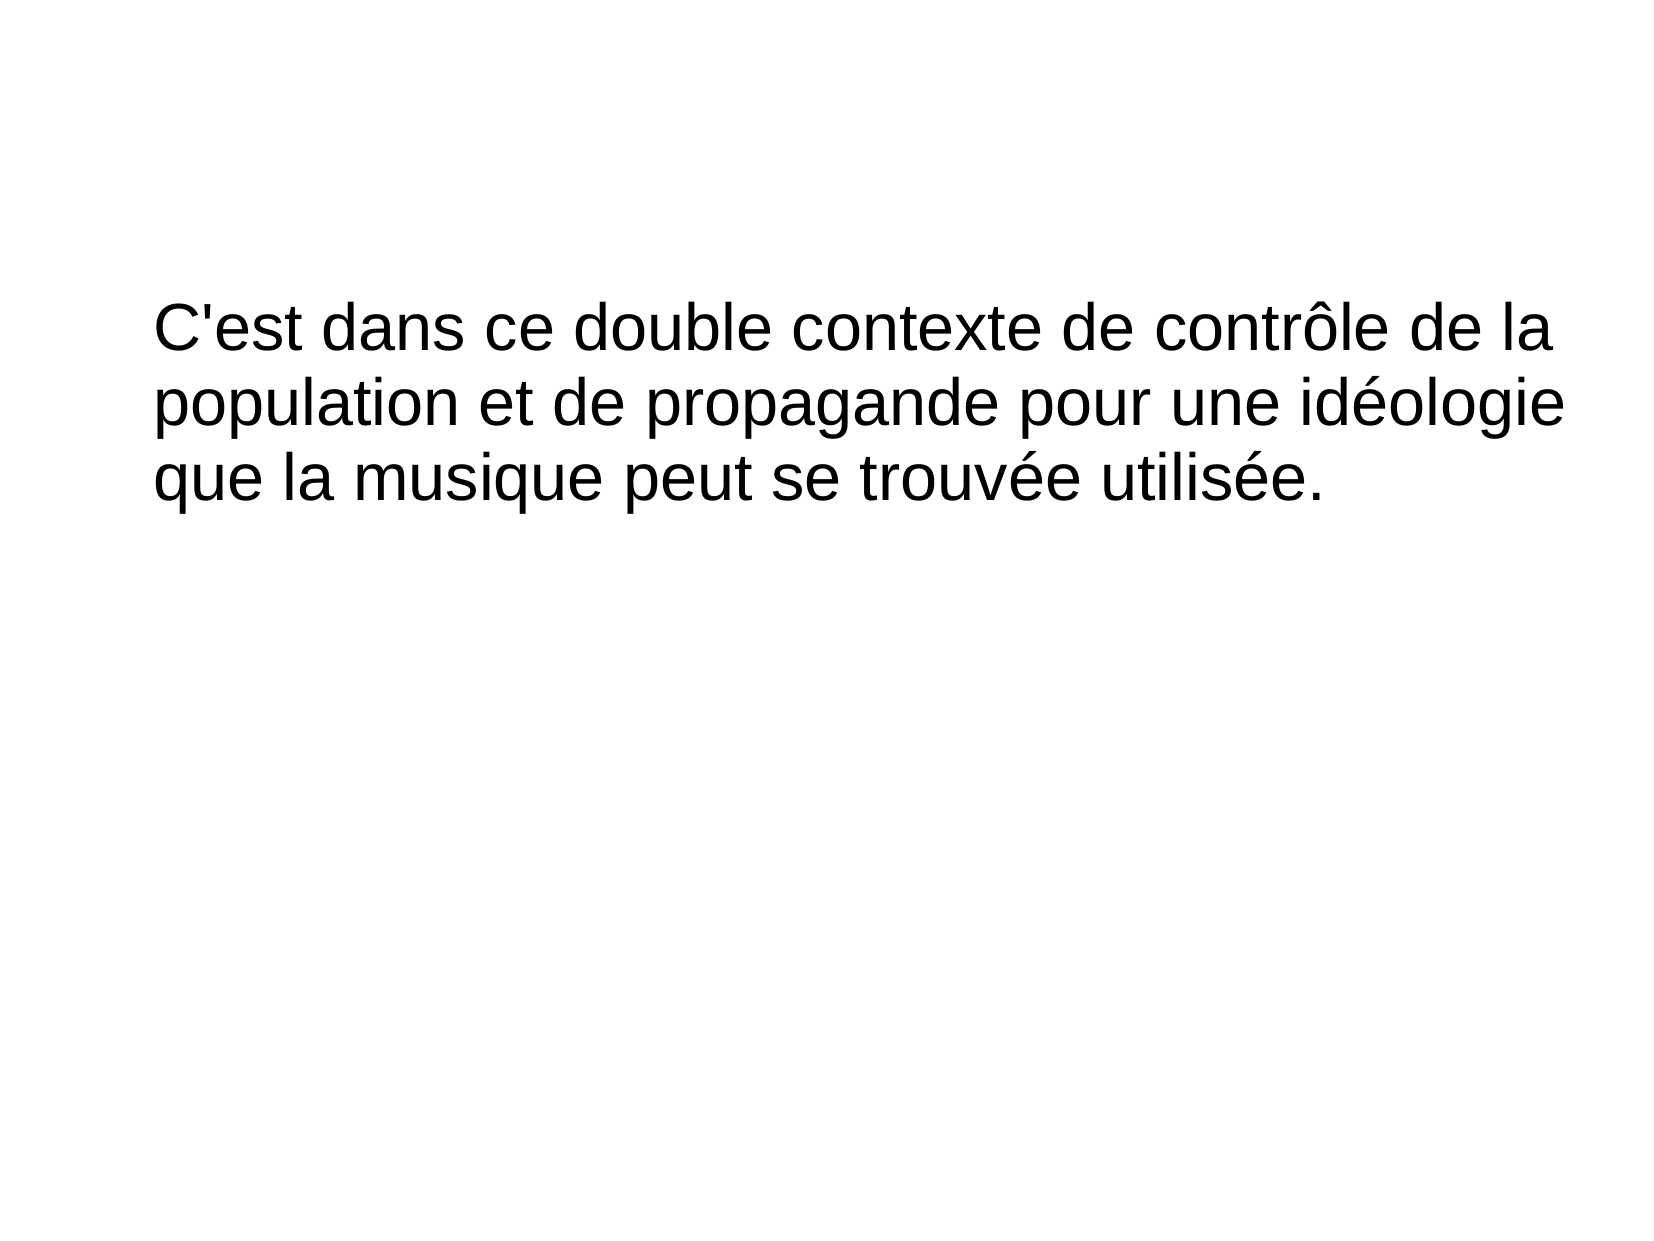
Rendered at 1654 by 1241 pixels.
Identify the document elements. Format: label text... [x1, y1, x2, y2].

list C'est dans ce double contexte de contrôle de la population et de propagande pour une idéologie que la musique peut se trouvée utilisée. [82, 290, 1571, 1010]
